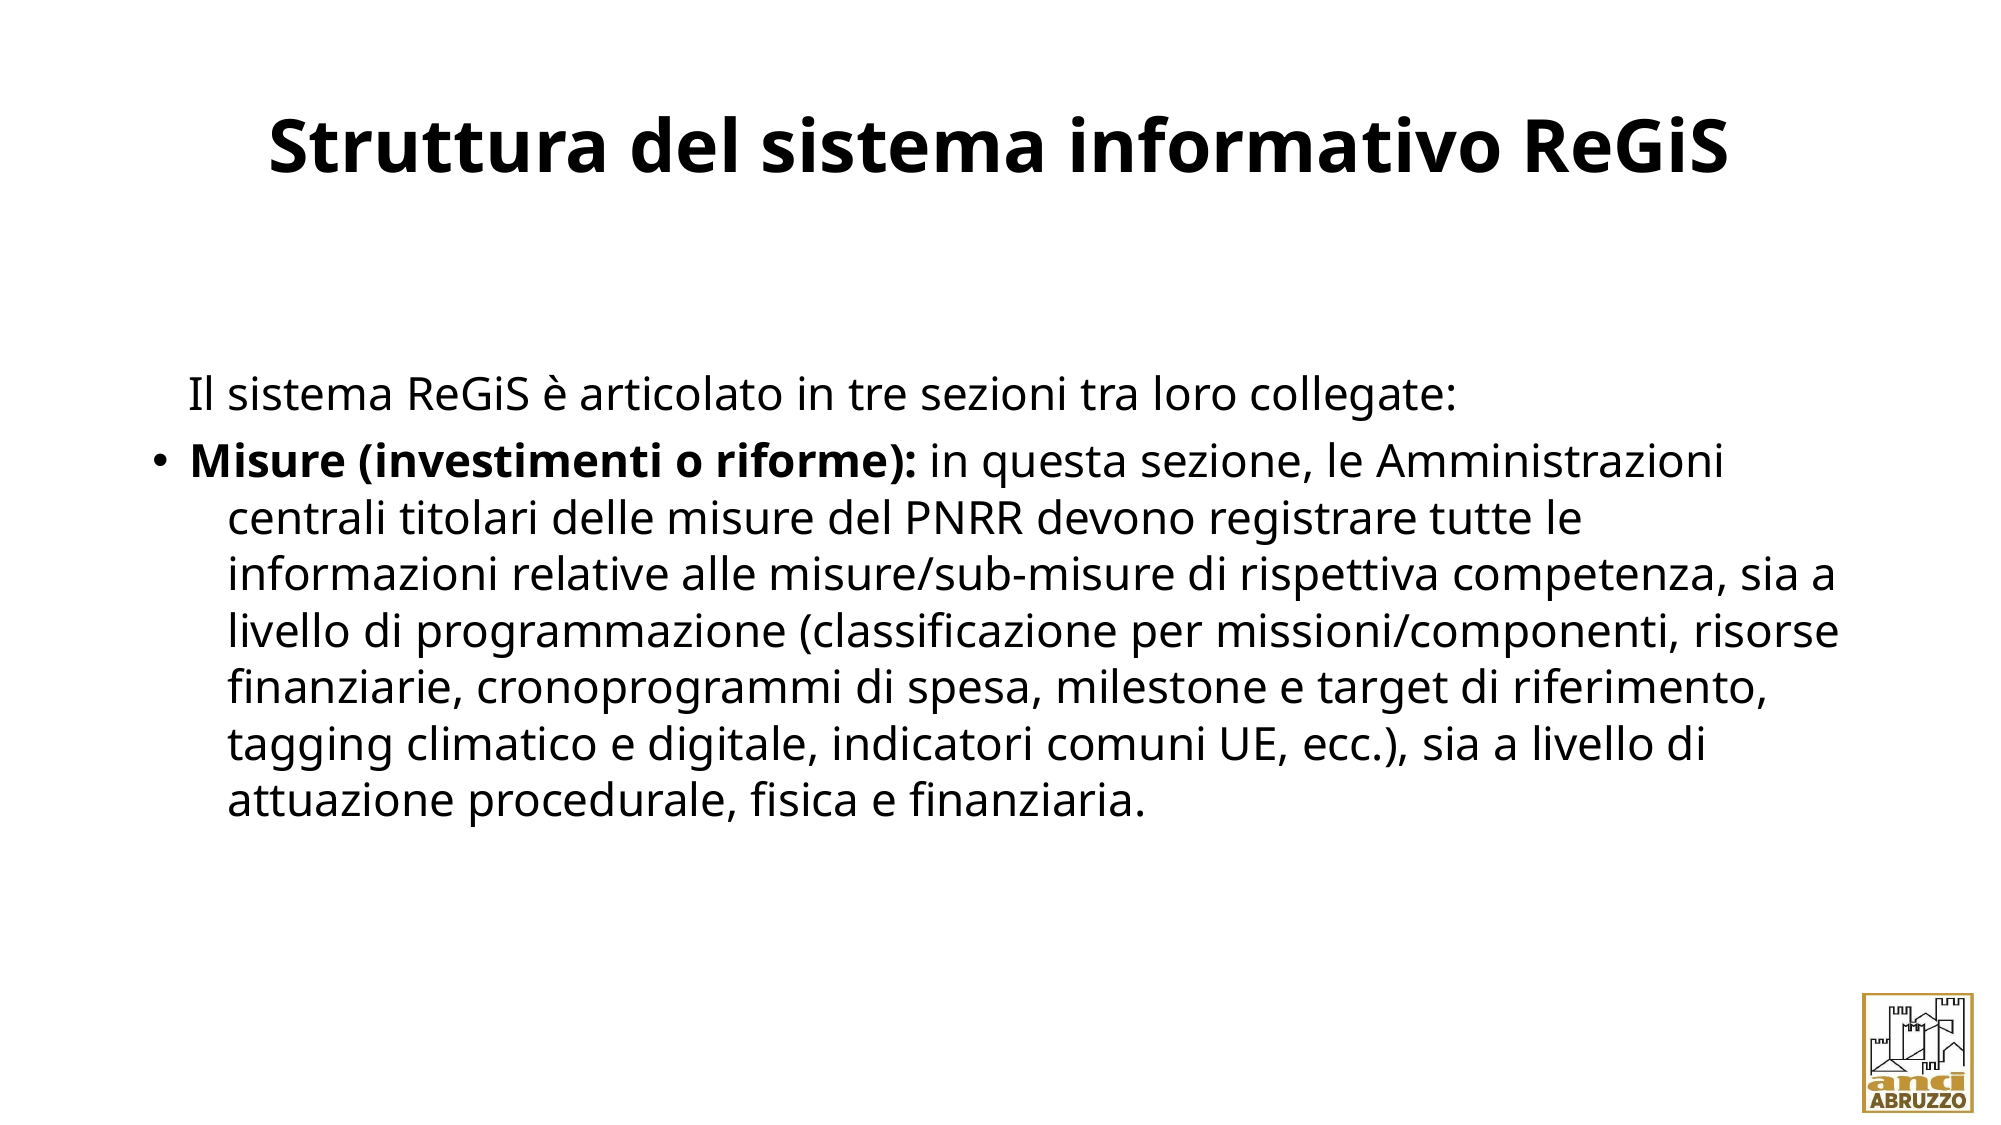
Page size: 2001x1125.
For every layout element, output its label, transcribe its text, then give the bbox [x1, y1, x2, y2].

list Il sistema ReGiS è articolato in tre sezioni tra loro collegate: Misure (investimenti o riforme): in questa sezione, le Amministrazioni centrali titolari delle misure del PNRR devono registrare tutte le informazioni relative alle misure/sub-misure di rispettiva competenza, sia a livello di programmazione (classificazione per missioni/componenti, risorse finanziarie, cronoprogrammi di spesa, milestone e target di riferimento, tagging climatico e digitale, indicatori comuni UE, ecc.), sia a livello di attuazione procedurale, fisica e finanziaria. [137, 299, 1863, 1014]
title Struttura del sistema informativo ReGiS [191, 100, 1809, 267]
